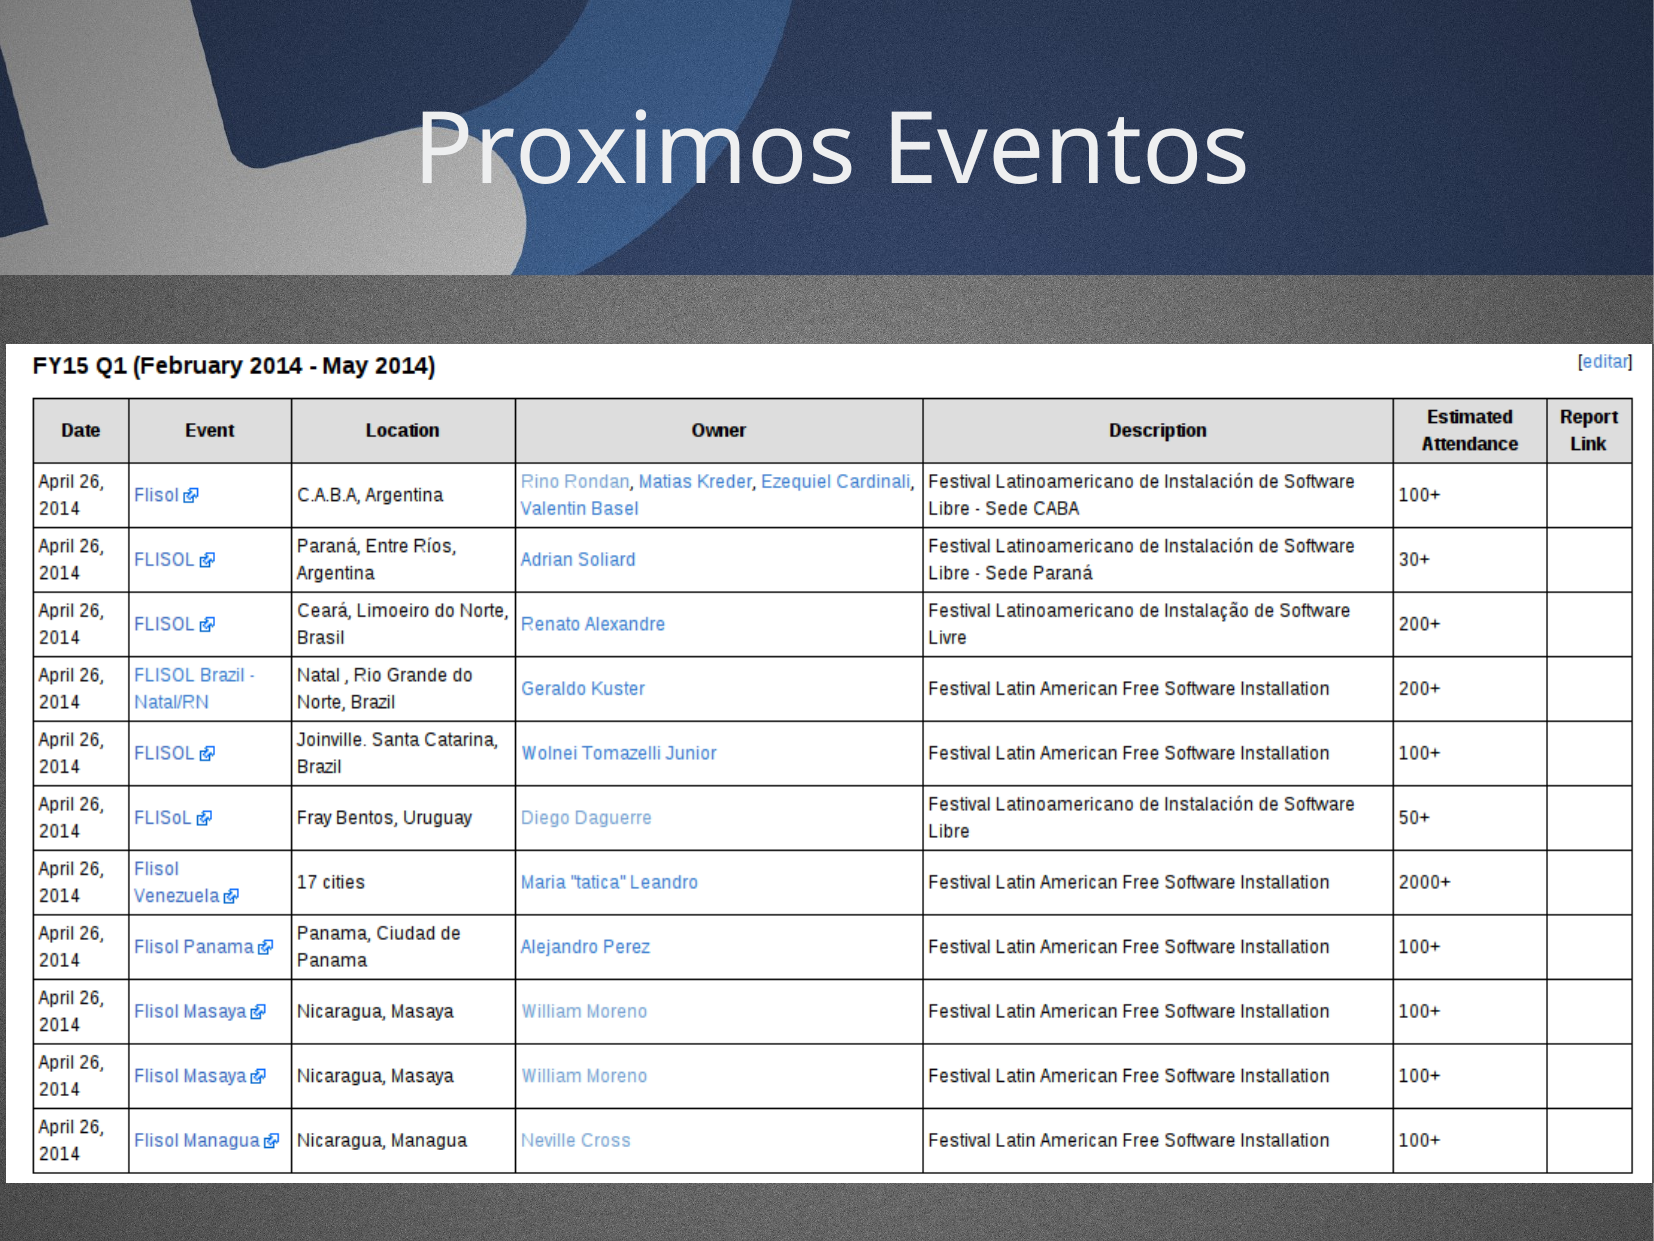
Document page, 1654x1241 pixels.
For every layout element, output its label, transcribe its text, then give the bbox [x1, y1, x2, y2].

text_box Proximos Eventos [88, 43, 1577, 252]
picture [0, 0, 1654, 1241]
